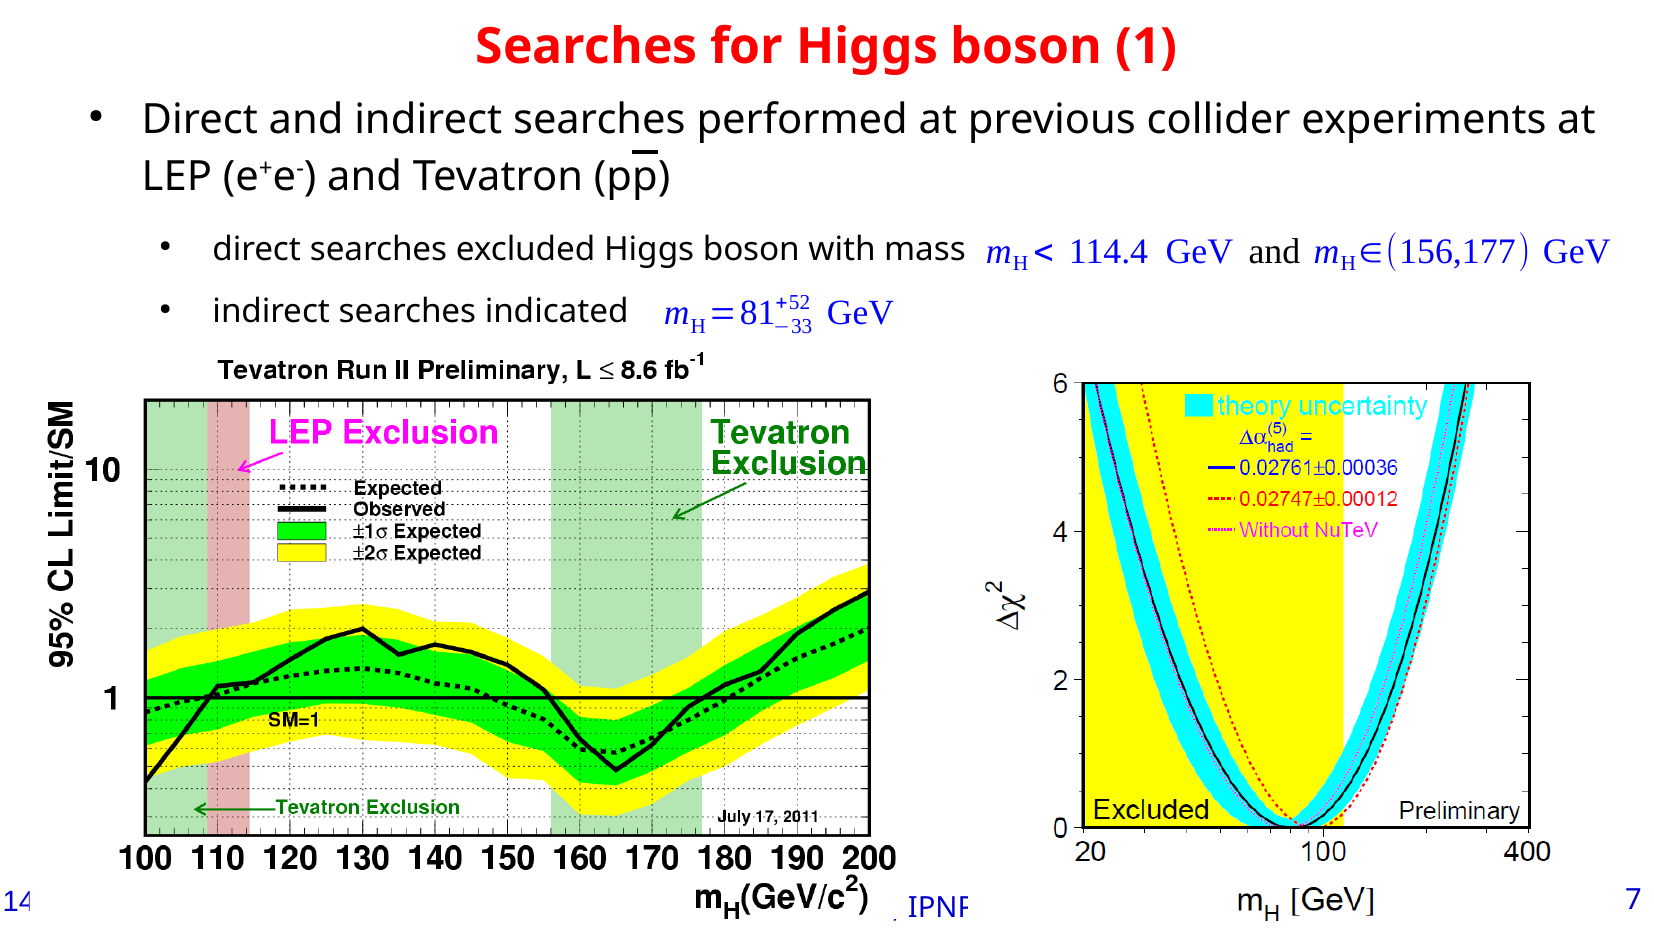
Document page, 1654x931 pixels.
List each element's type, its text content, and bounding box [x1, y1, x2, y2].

chart [663, 289, 897, 339]
picture [968, 357, 1553, 928]
list Direct and indirect searches performed at previous collider experiments at LEP (e+e-) and Tevatron (pp) direct searches excluded Higgs boson with mass indirect searches indicated [70, 88, 1607, 629]
title Searches for Higgs boson (1) [82, 0, 1571, 88]
picture [29, 348, 905, 919]
chart [985, 230, 1613, 277]
